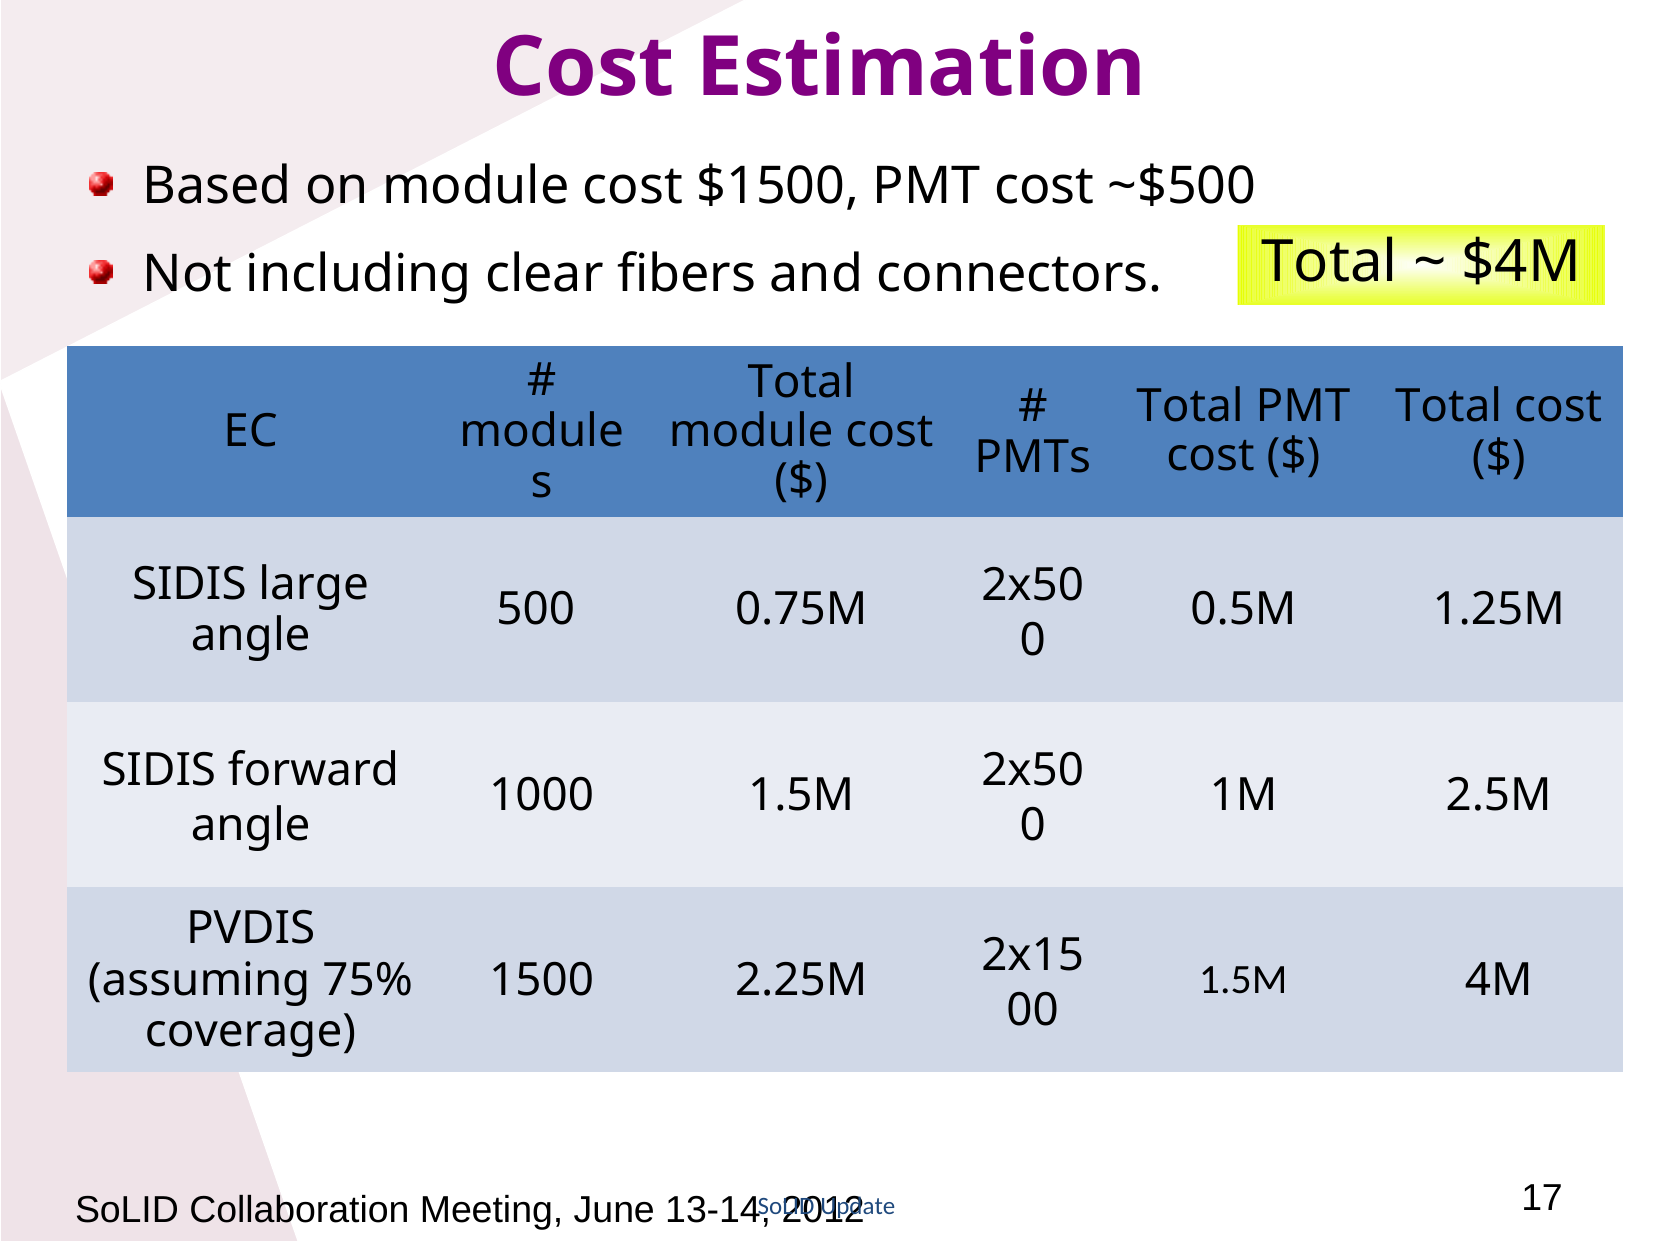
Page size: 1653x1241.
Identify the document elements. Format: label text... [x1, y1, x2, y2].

table_cell 2.5M [1375, 702, 1623, 887]
table_header Total module cost ($) [649, 346, 953, 517]
table_cell 2x500 [953, 517, 1112, 702]
table_cell 1M [1112, 702, 1375, 887]
table_header Total PMT cost ($) [1112, 346, 1375, 517]
table_header EC [67, 346, 434, 517]
table_cell 1000 [434, 702, 649, 887]
table_header # PMTs [953, 346, 1112, 517]
table_header # modules [434, 346, 649, 517]
table_cell 2.25M [649, 887, 953, 1072]
table_cell 1.25M [1375, 517, 1623, 702]
table_header Total cost ($) [1375, 346, 1623, 517]
table_cell 1500 [434, 887, 649, 1072]
table_cell 500 [434, 517, 649, 702]
table_cell SIDIS large angle [67, 517, 434, 702]
table_cell 2x500 [953, 702, 1112, 887]
table_cell 0.5M [1112, 517, 1375, 702]
table_cell PVDIS (assuming 75% coverage) [67, 887, 434, 1072]
text_box SoLID Update [399, 1184, 1254, 1241]
table_cell 0.75M [649, 517, 953, 702]
table_cell 4M [1375, 887, 1623, 1072]
list Based on module cost $1500, PMT cost ~$500 Not including clear fibers and connectors. [75, 150, 1591, 346]
table_cell 2x1500 [953, 887, 1112, 1072]
table_cell 1.5M [649, 702, 953, 887]
text_box Total ~ $4M [1237, 225, 1605, 305]
table_cell SIDIS forward angle [67, 702, 434, 887]
table_cell 1.5M [1112, 887, 1375, 1072]
title Cost Estimation [68, 13, 1571, 152]
